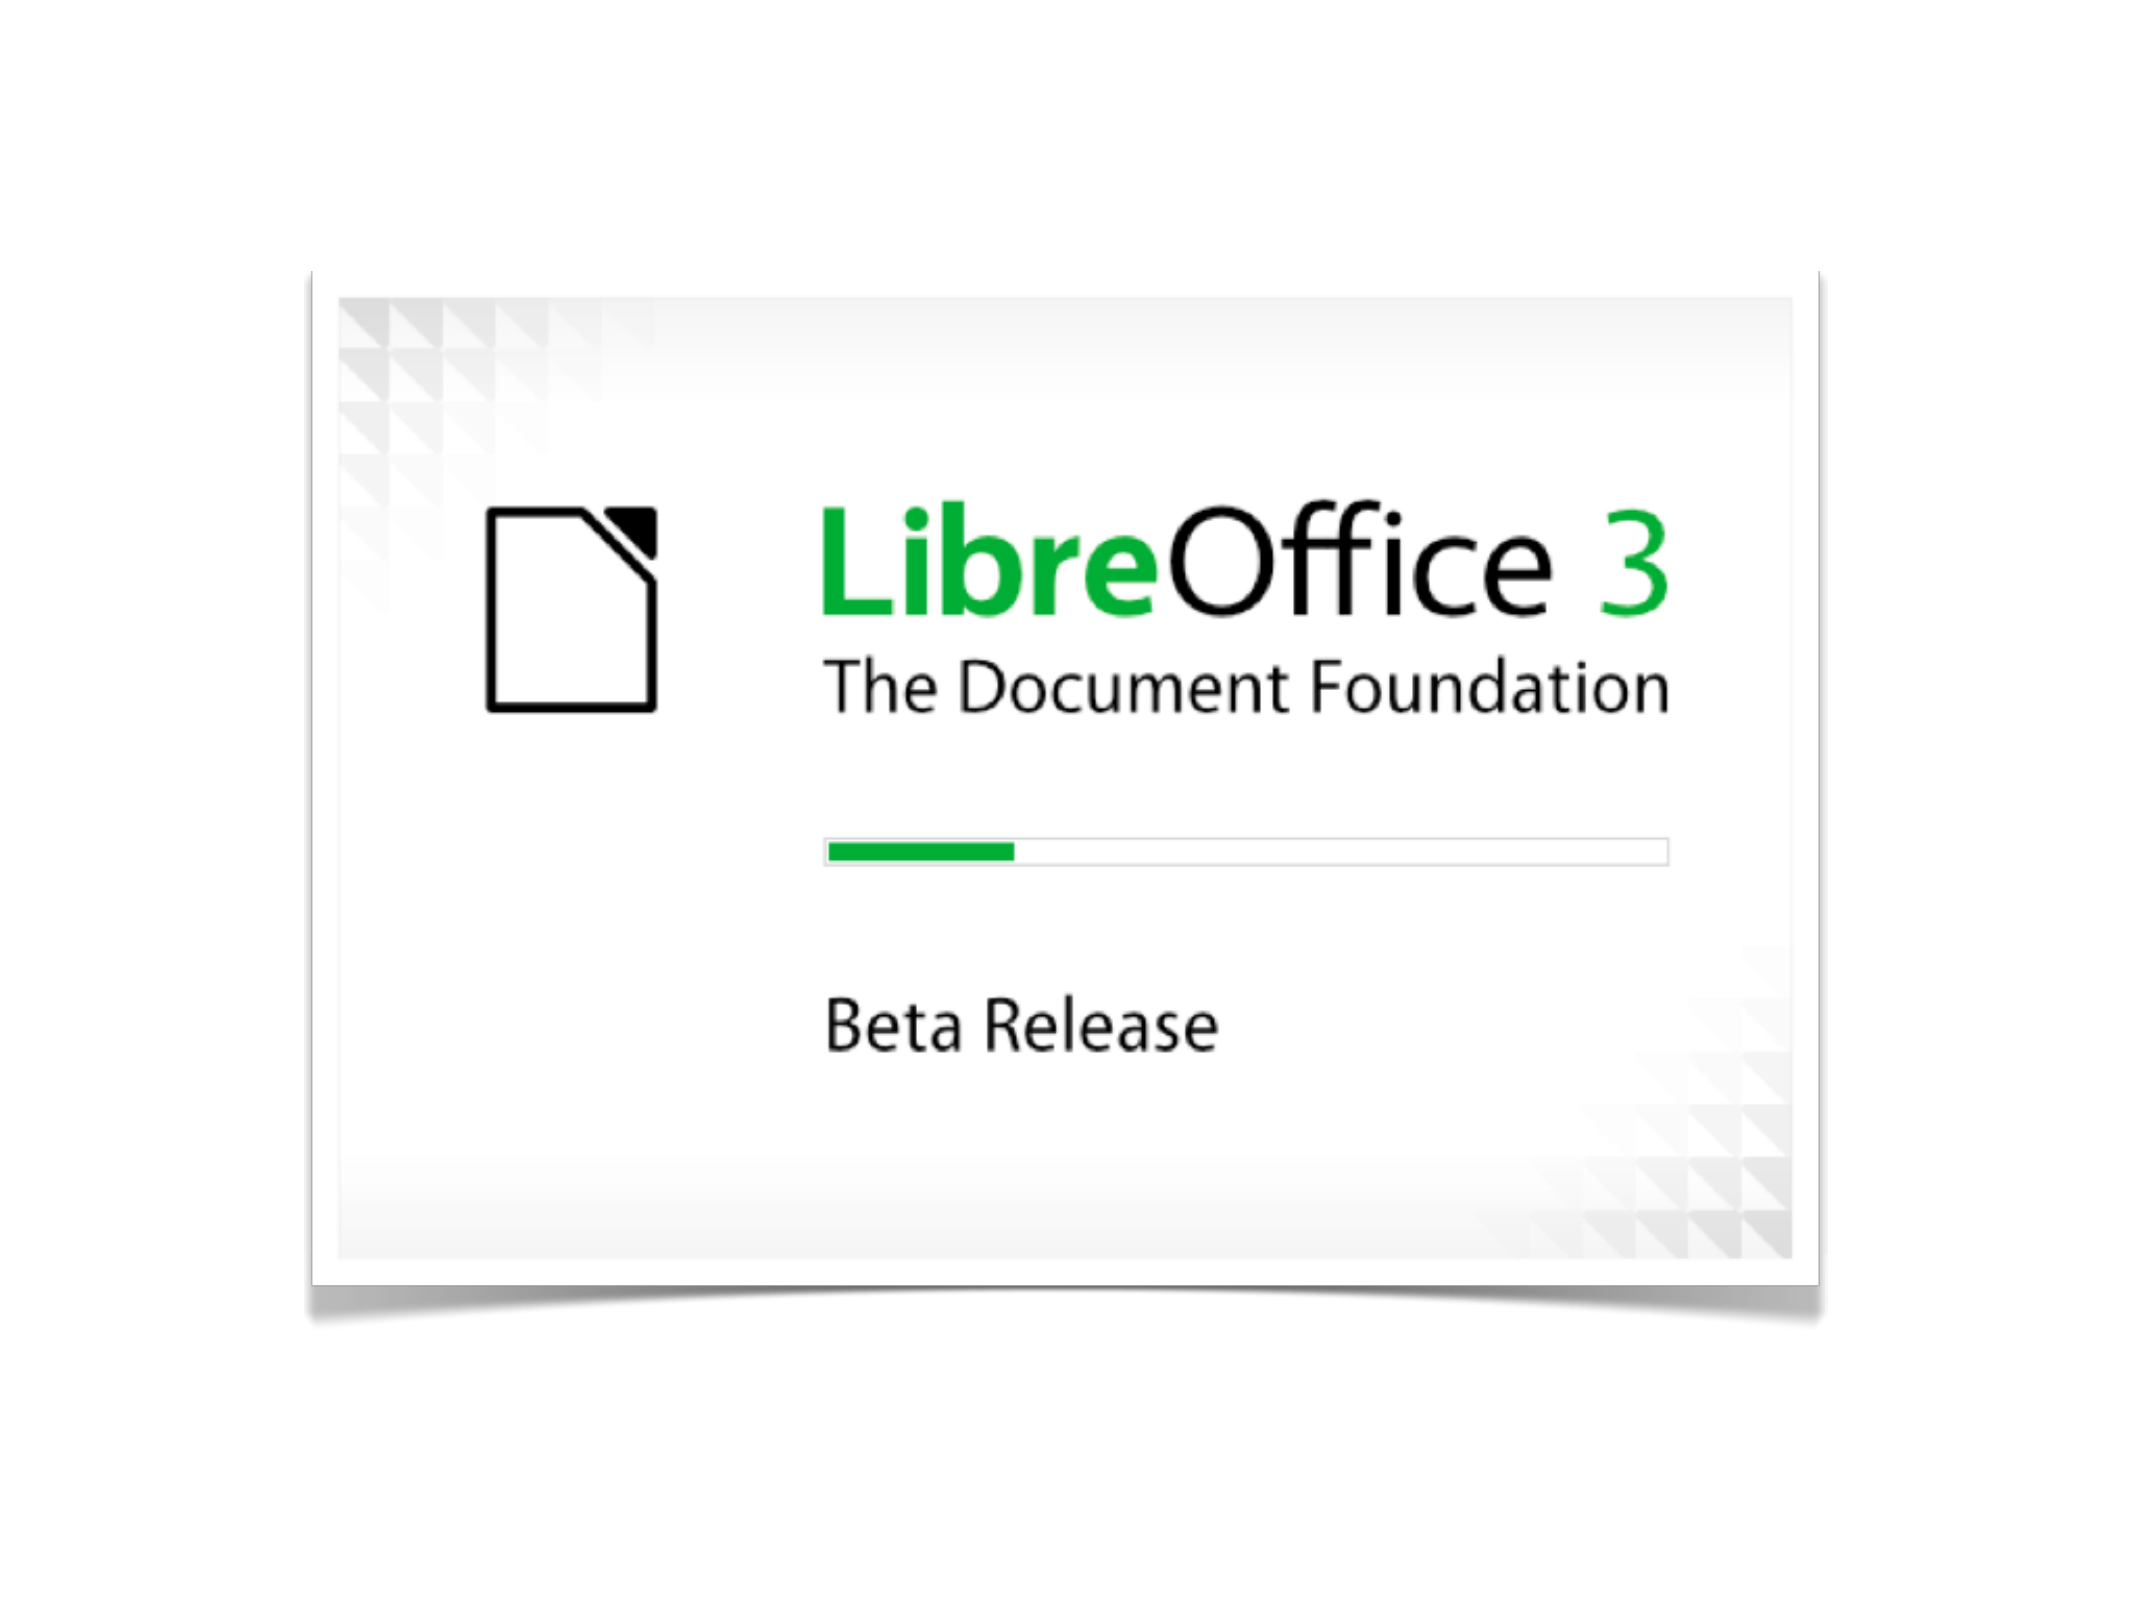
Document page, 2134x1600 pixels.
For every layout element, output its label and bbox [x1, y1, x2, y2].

picture [304, 271, 1828, 1330]
